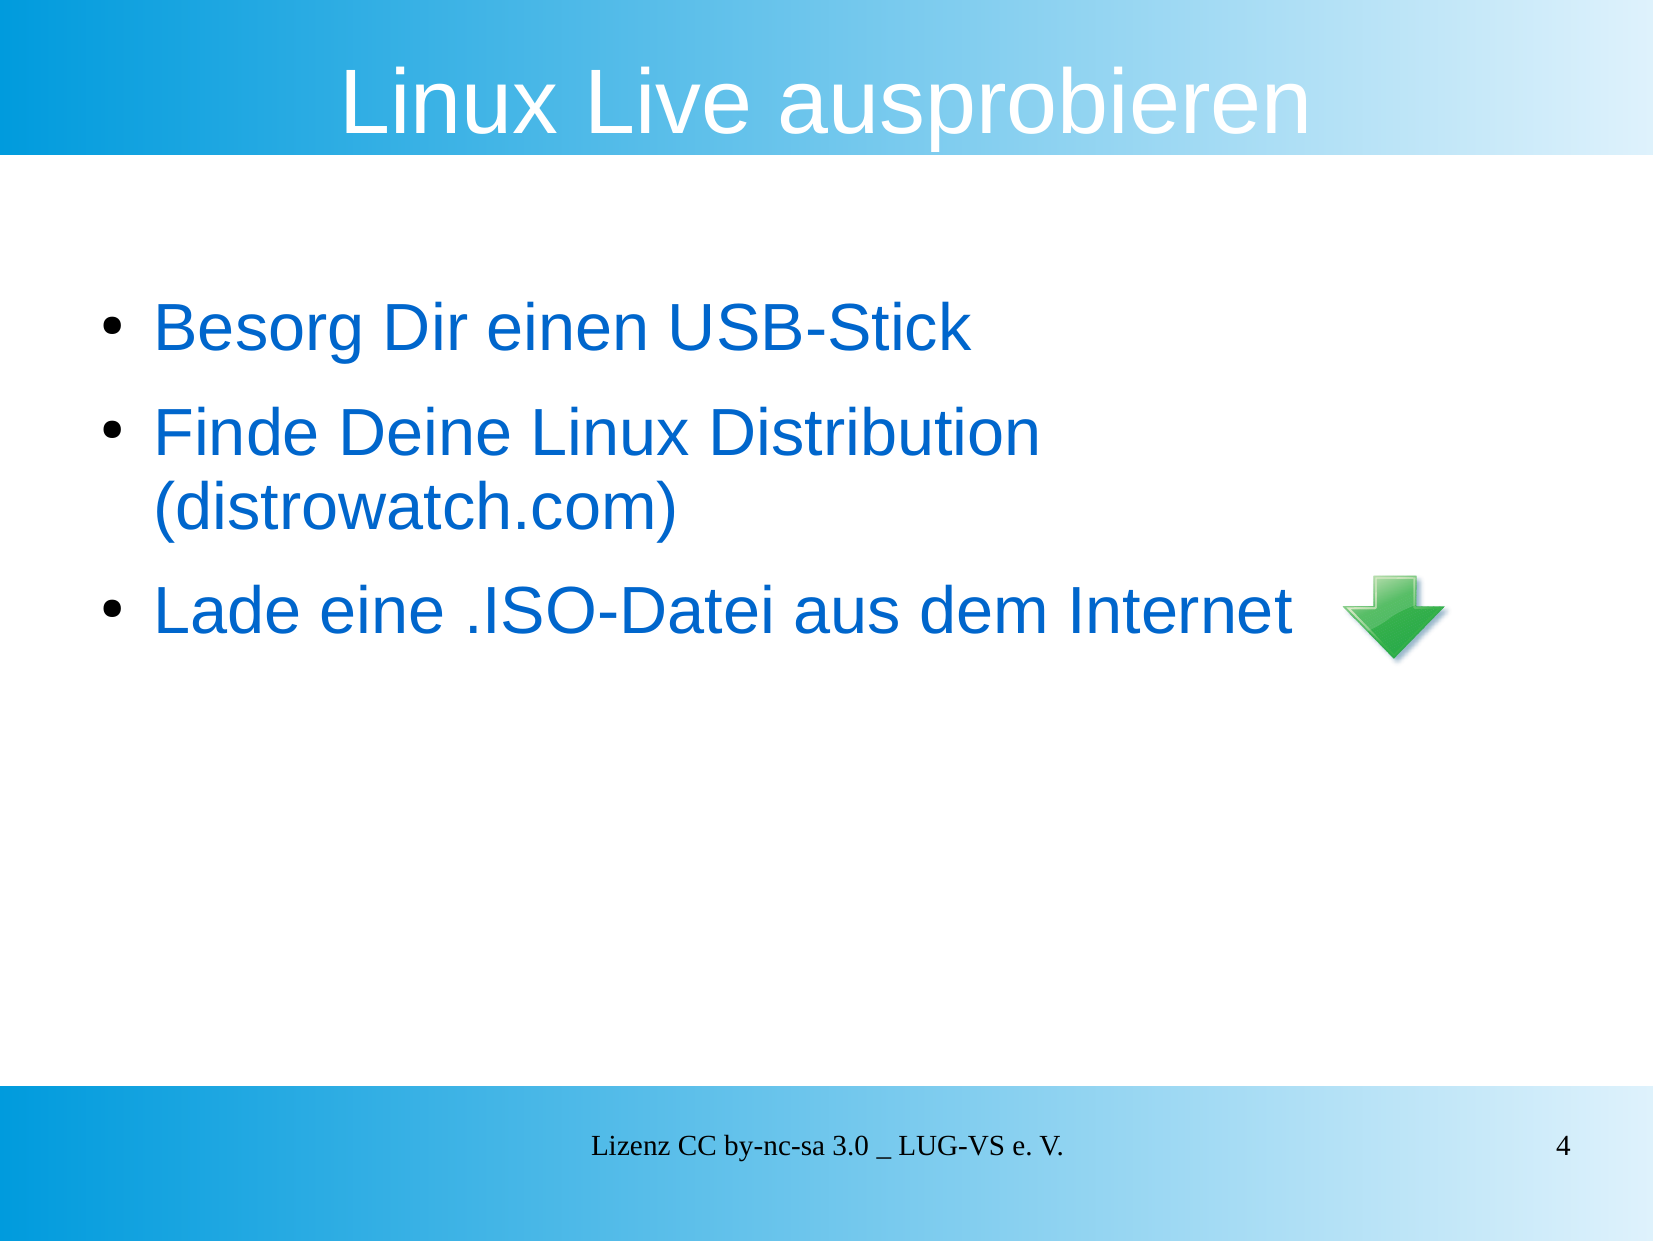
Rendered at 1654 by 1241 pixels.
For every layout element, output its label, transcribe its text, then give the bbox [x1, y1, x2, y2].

title Linux Live ausprobieren [82, 49, 1571, 155]
list Besorg Dir einen USB-Stick Finde Deine Linux Distribution (distrowatch.com) Lade eine .ISO-Datei aus dem Internet [82, 290, 1571, 1010]
picture [1334, 566, 1459, 675]
